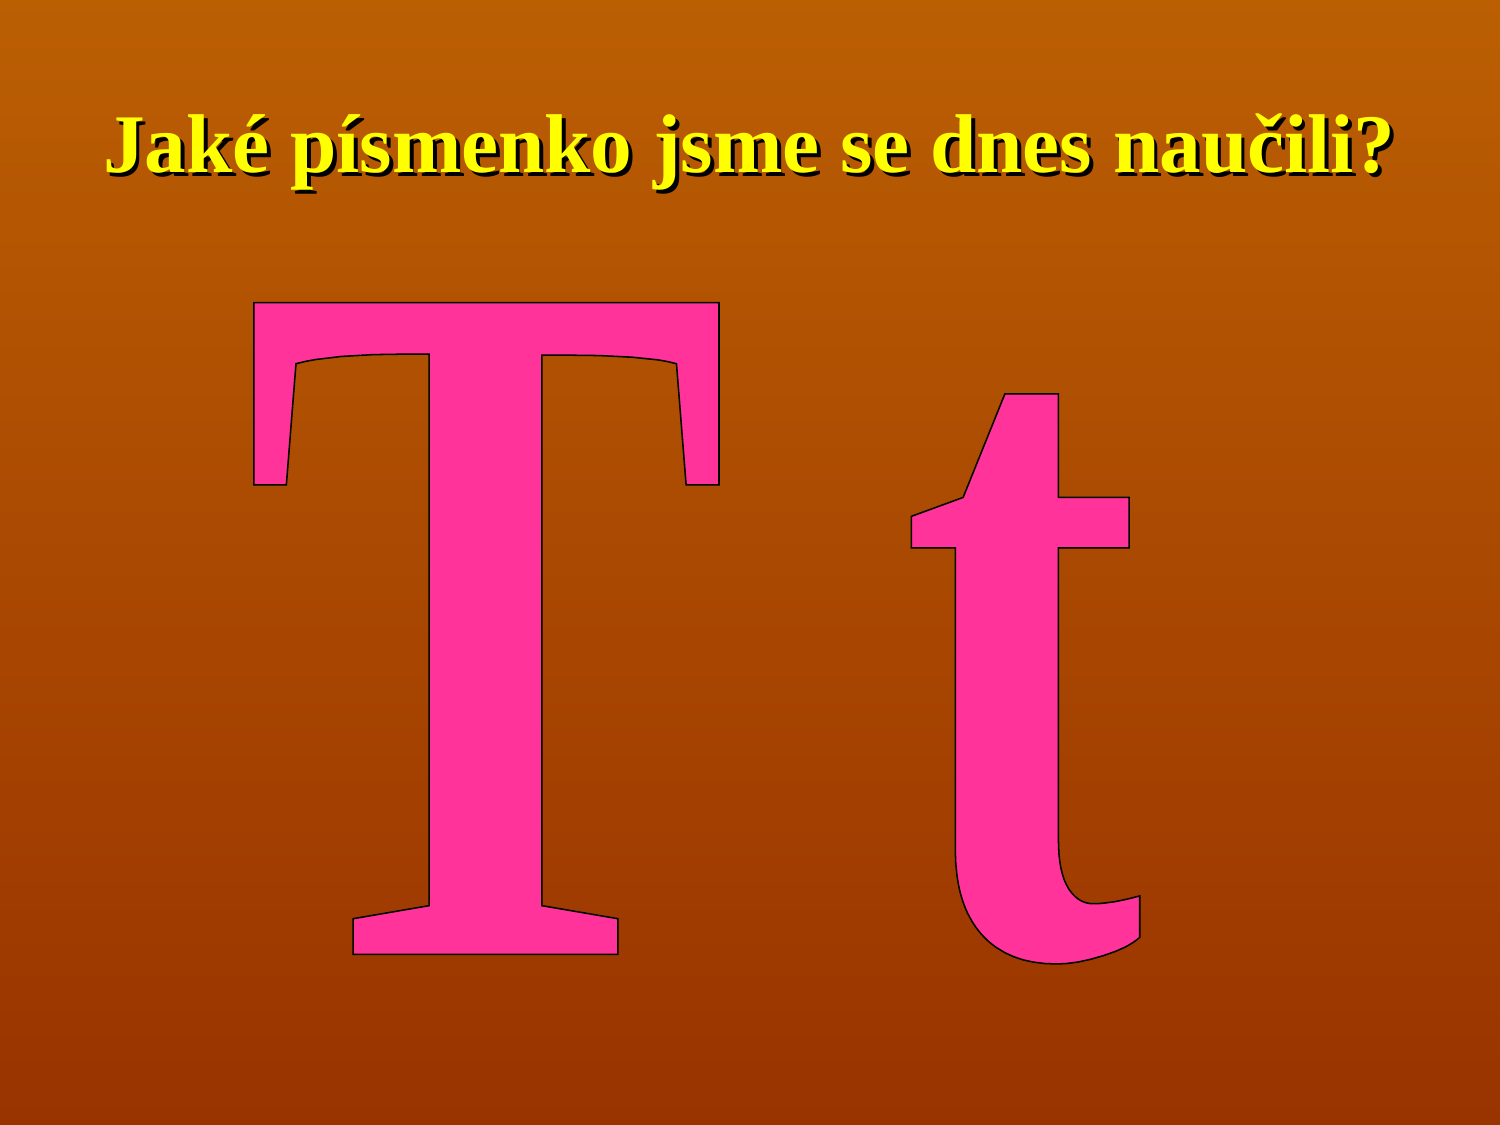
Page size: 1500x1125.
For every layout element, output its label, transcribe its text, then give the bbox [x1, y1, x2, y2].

text_box T t [911, 393, 1140, 964]
title Jaké písmenko jsme se dnes naučili? [75, 45, 1426, 234]
text_box T t [253, 302, 719, 955]
